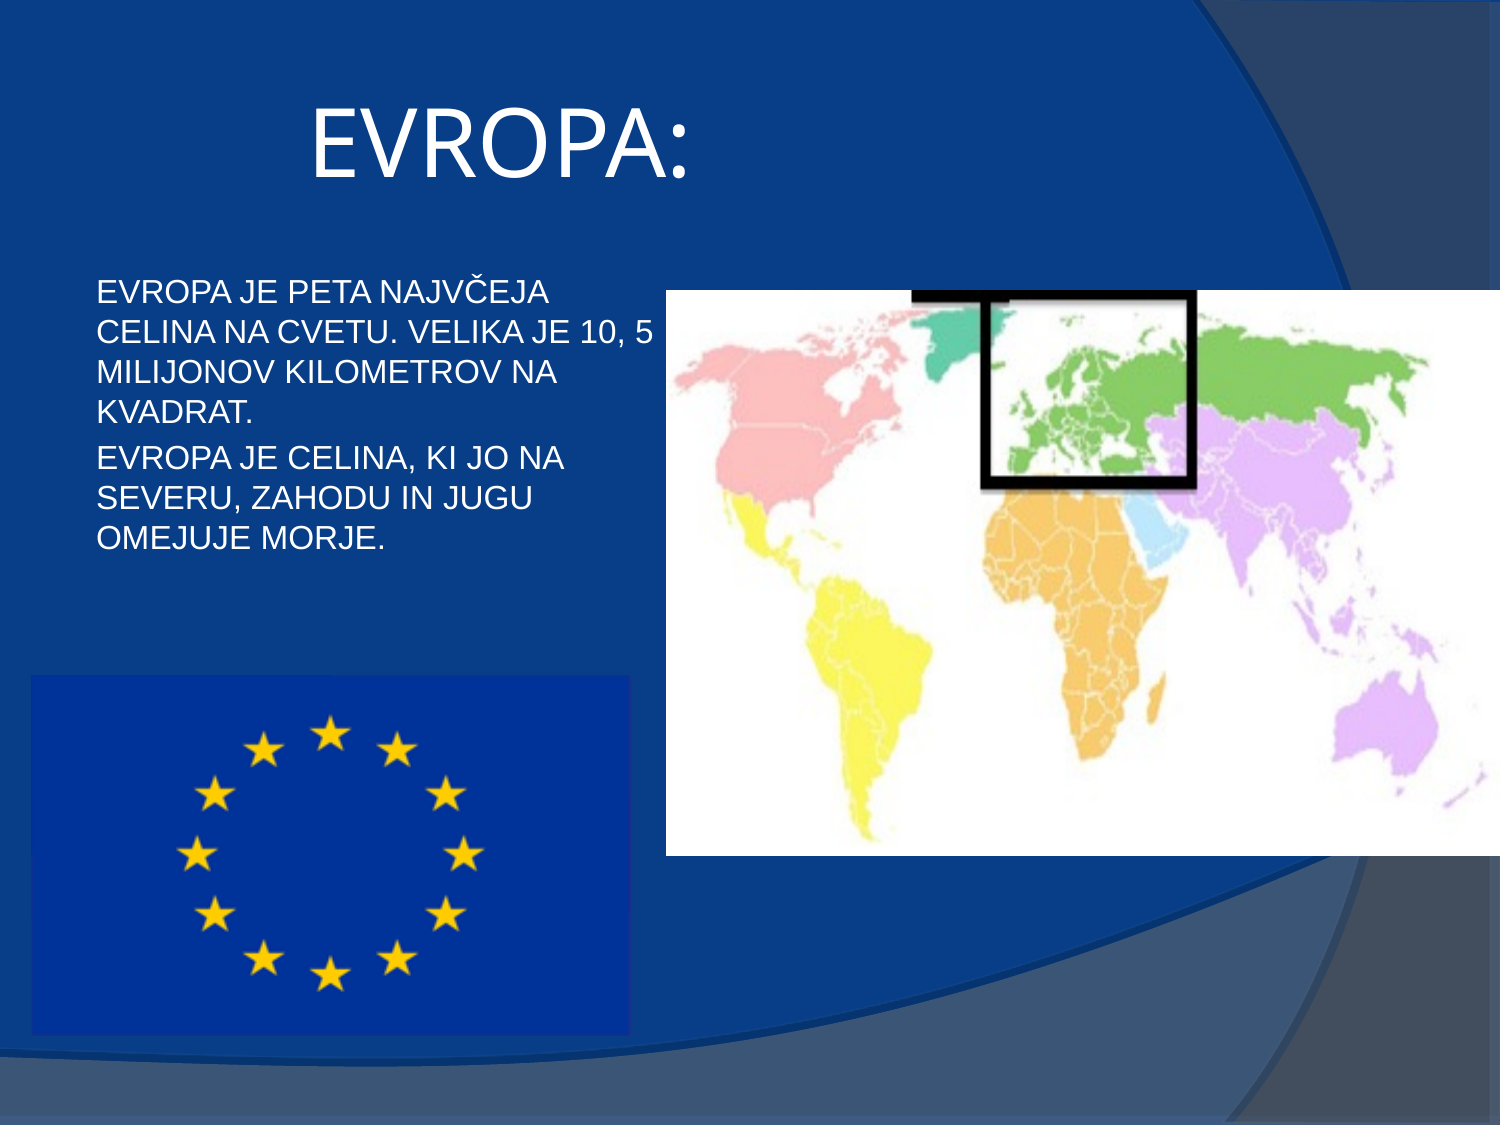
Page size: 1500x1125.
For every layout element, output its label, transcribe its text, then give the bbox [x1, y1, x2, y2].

picture [666, 290, 1500, 856]
list EVROPA JE PETA NAJVČEJA CELINA NA CVETU. VELIKA JE 10, 5 MILIJONOV KILOMETROV NA KVADRAT. EVROPA JE CELINA, KI JO NA SEVERU, ZAHODU IN JUGU OMEJUJE MORJE. [75, 262, 675, 1005]
picture [31, 484, 631, 1125]
title EVROPA: [75, 45, 1300, 233]
